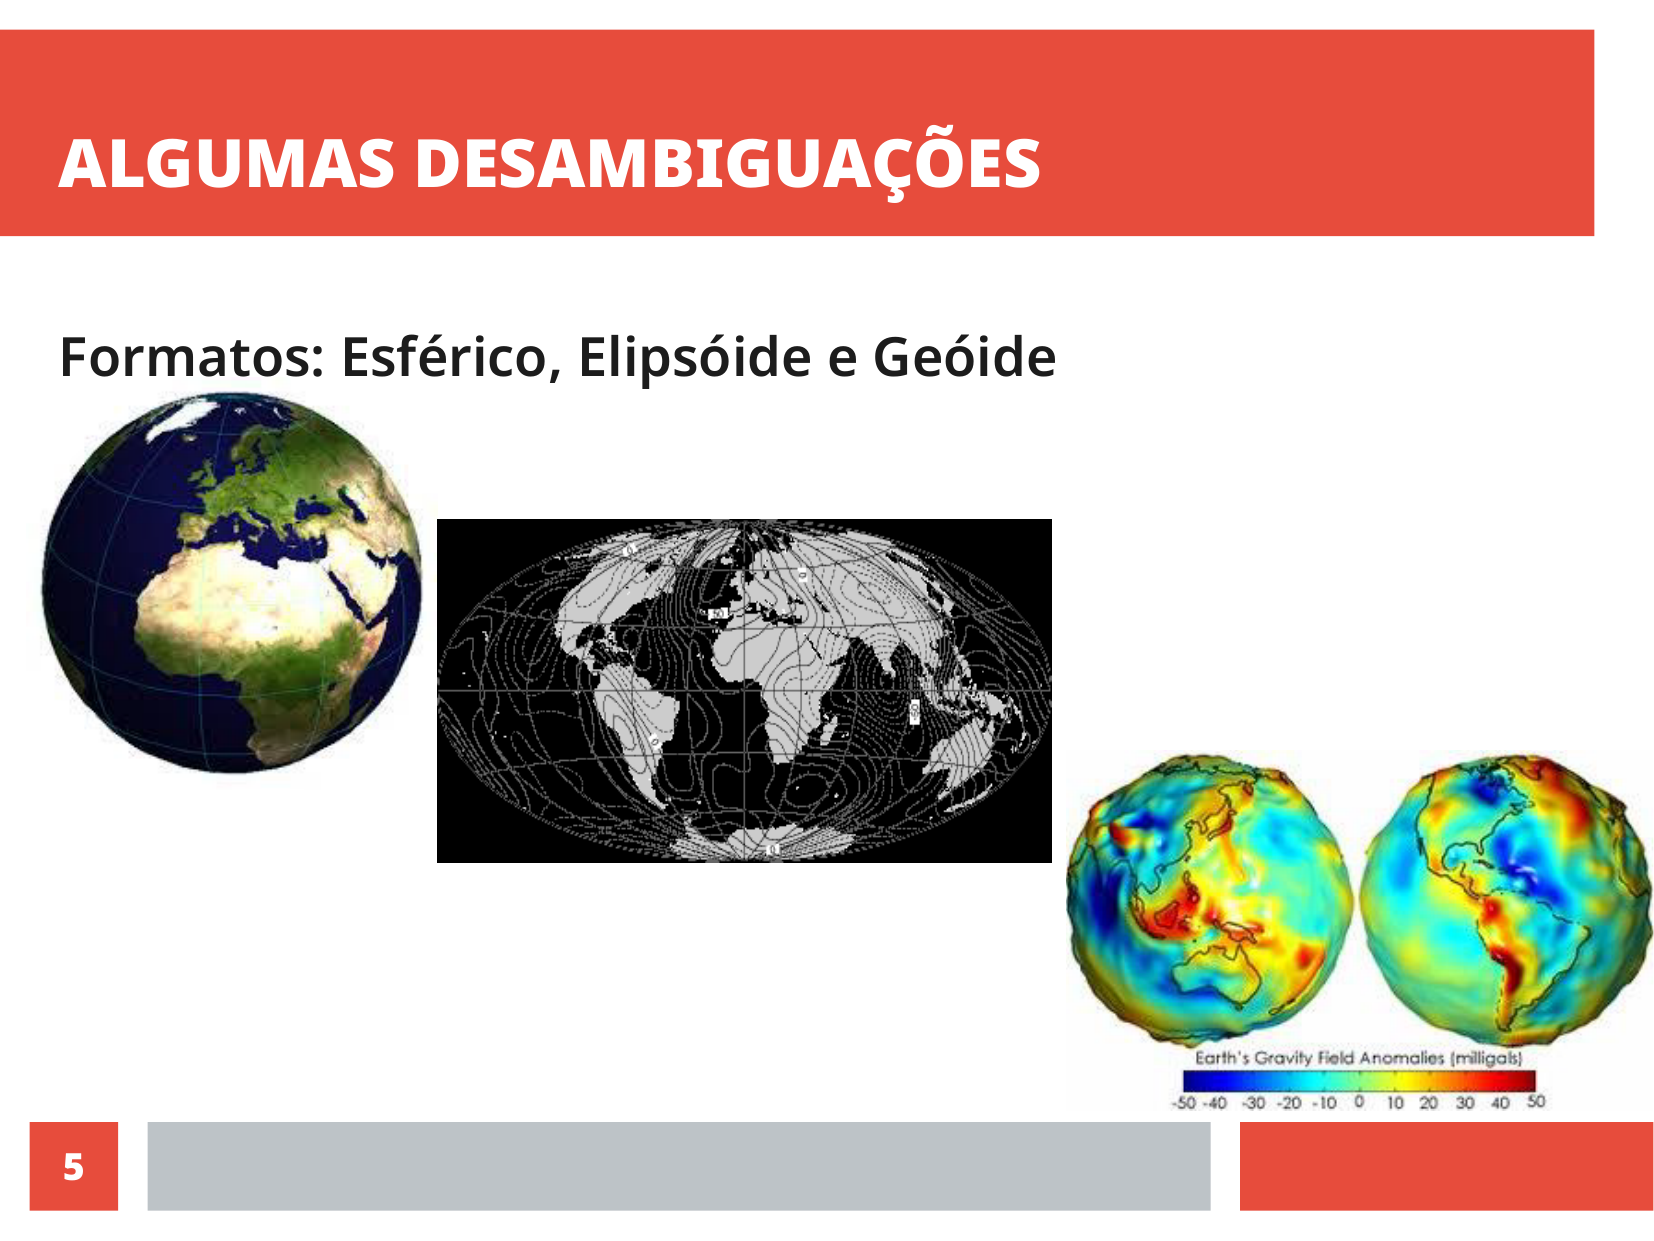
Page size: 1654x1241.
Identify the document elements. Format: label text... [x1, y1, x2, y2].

picture [1066, 750, 1654, 1111]
list Formatos: Esférico, Elipsóide e Geóide 1 [59, 318, 1565, 1087]
title ALGUMAS DESAMBIGUAÇÕES [59, 59, 1595, 207]
picture [26, 377, 1052, 863]
